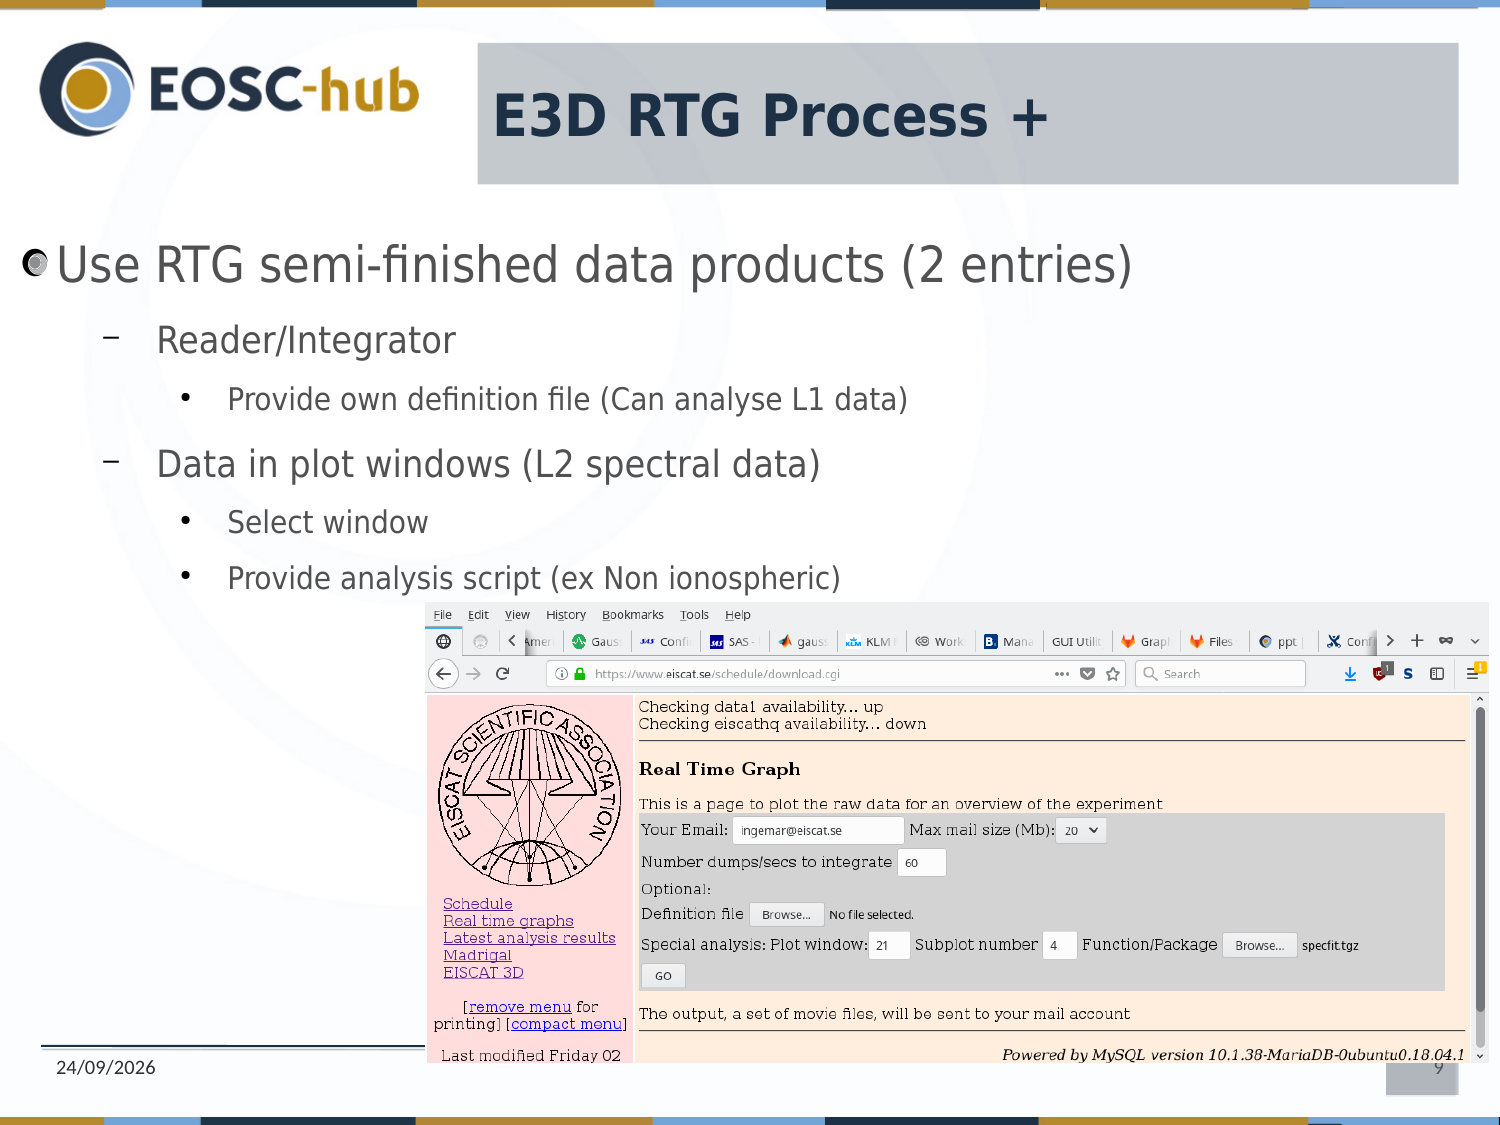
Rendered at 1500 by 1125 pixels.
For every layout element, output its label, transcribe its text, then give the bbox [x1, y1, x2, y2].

list E3D RTG Process + [477, 42, 1459, 185]
list Use RTG semi-finished data products (2 entries) Reader/Integrator Provide own definition file (Can analyse L1 data) Data in plot windows (L2 spectral data) Select window Provide analysis script (ex Non ionospheric) [0, 153, 1365, 950]
slide_number 09/05/2019 [41, 1046, 392, 1094]
picture [0, 0, 1500, 1125]
slide_number <number> [1074, 1063, 1459, 1094]
